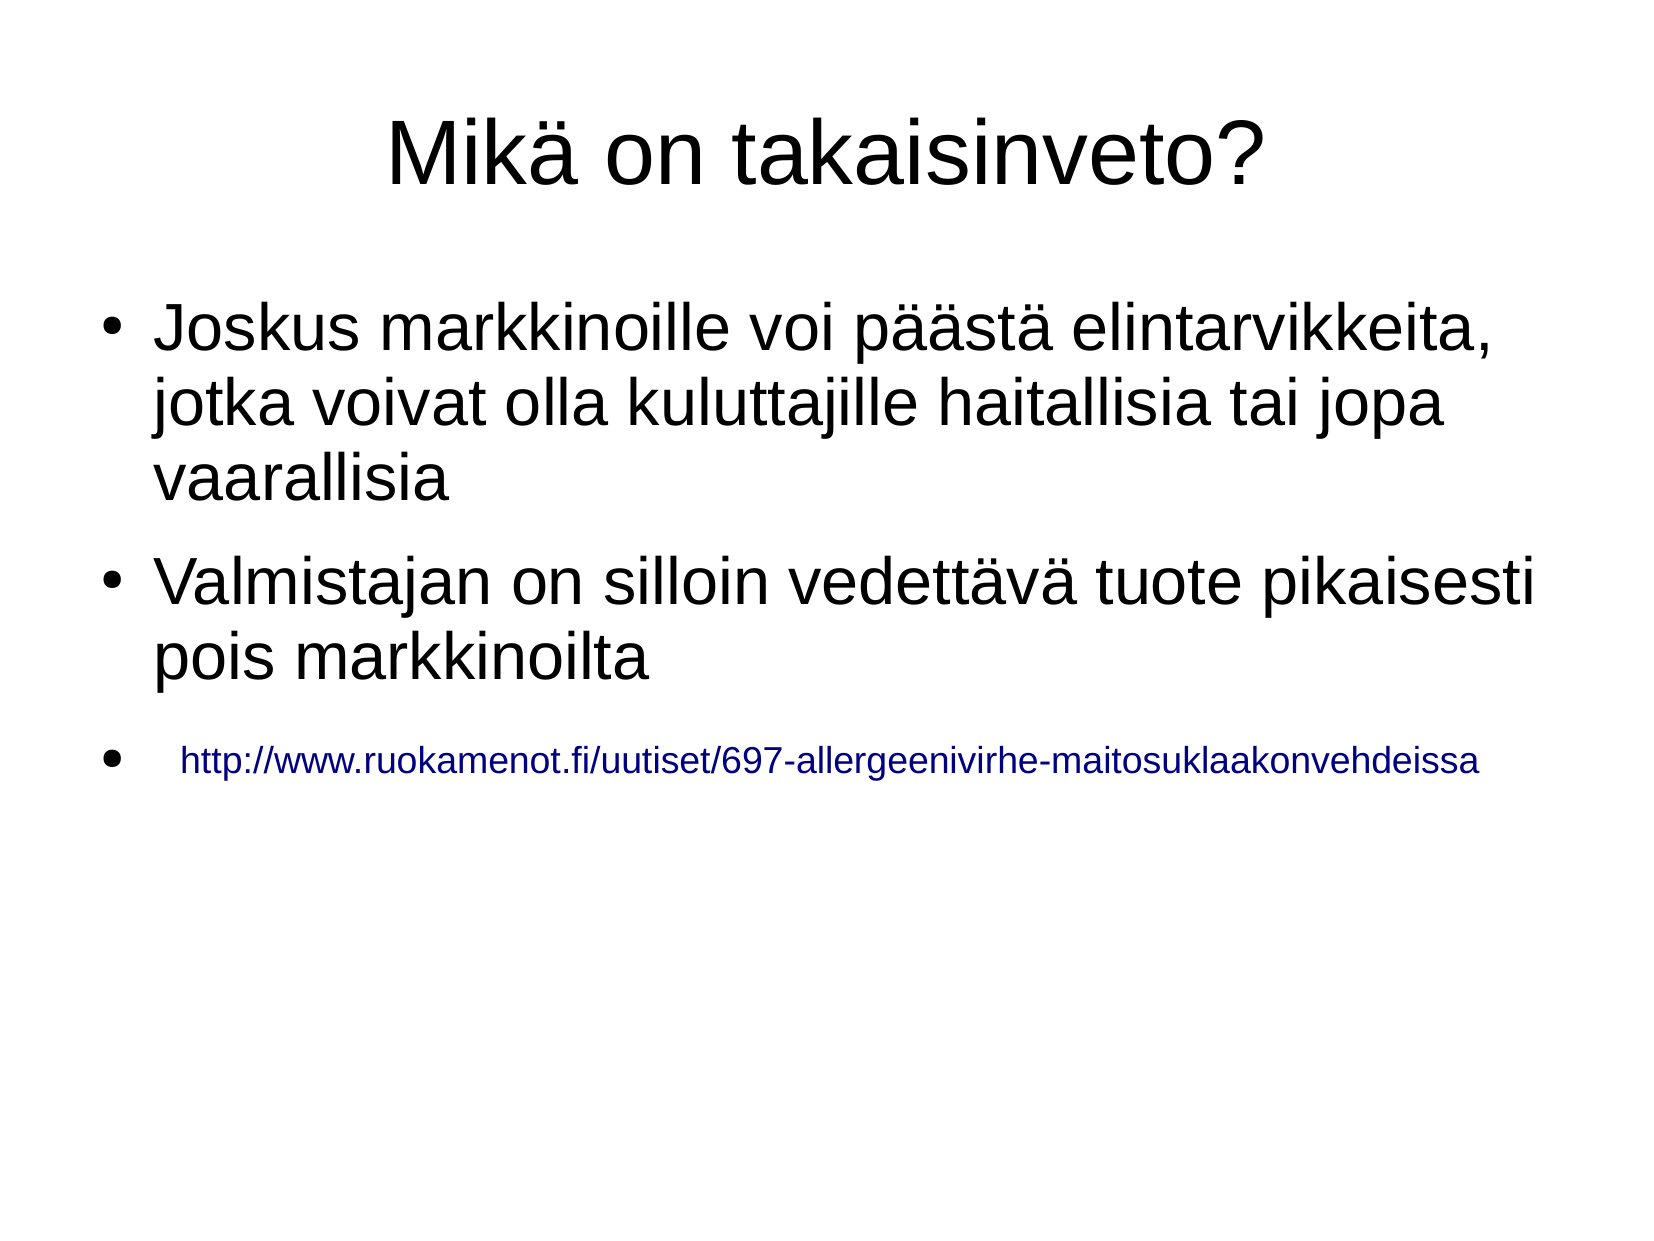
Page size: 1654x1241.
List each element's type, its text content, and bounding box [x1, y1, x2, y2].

list Joskus markkinoille voi päästä elintarvikkeita, jotka voivat olla kuluttajille haitallisia tai jopa vaarallisia Valmistajan on silloin vedettävä tuote pikaisesti pois markkinoilta [82, 290, 1571, 1010]
title Mikä on takaisinveto? [82, 49, 1571, 257]
text_box http://www.ruokamenot.fi/uutiset/697-allergeenivirhe-maitosuklaakonvehdeissa [165, 732, 1495, 832]
